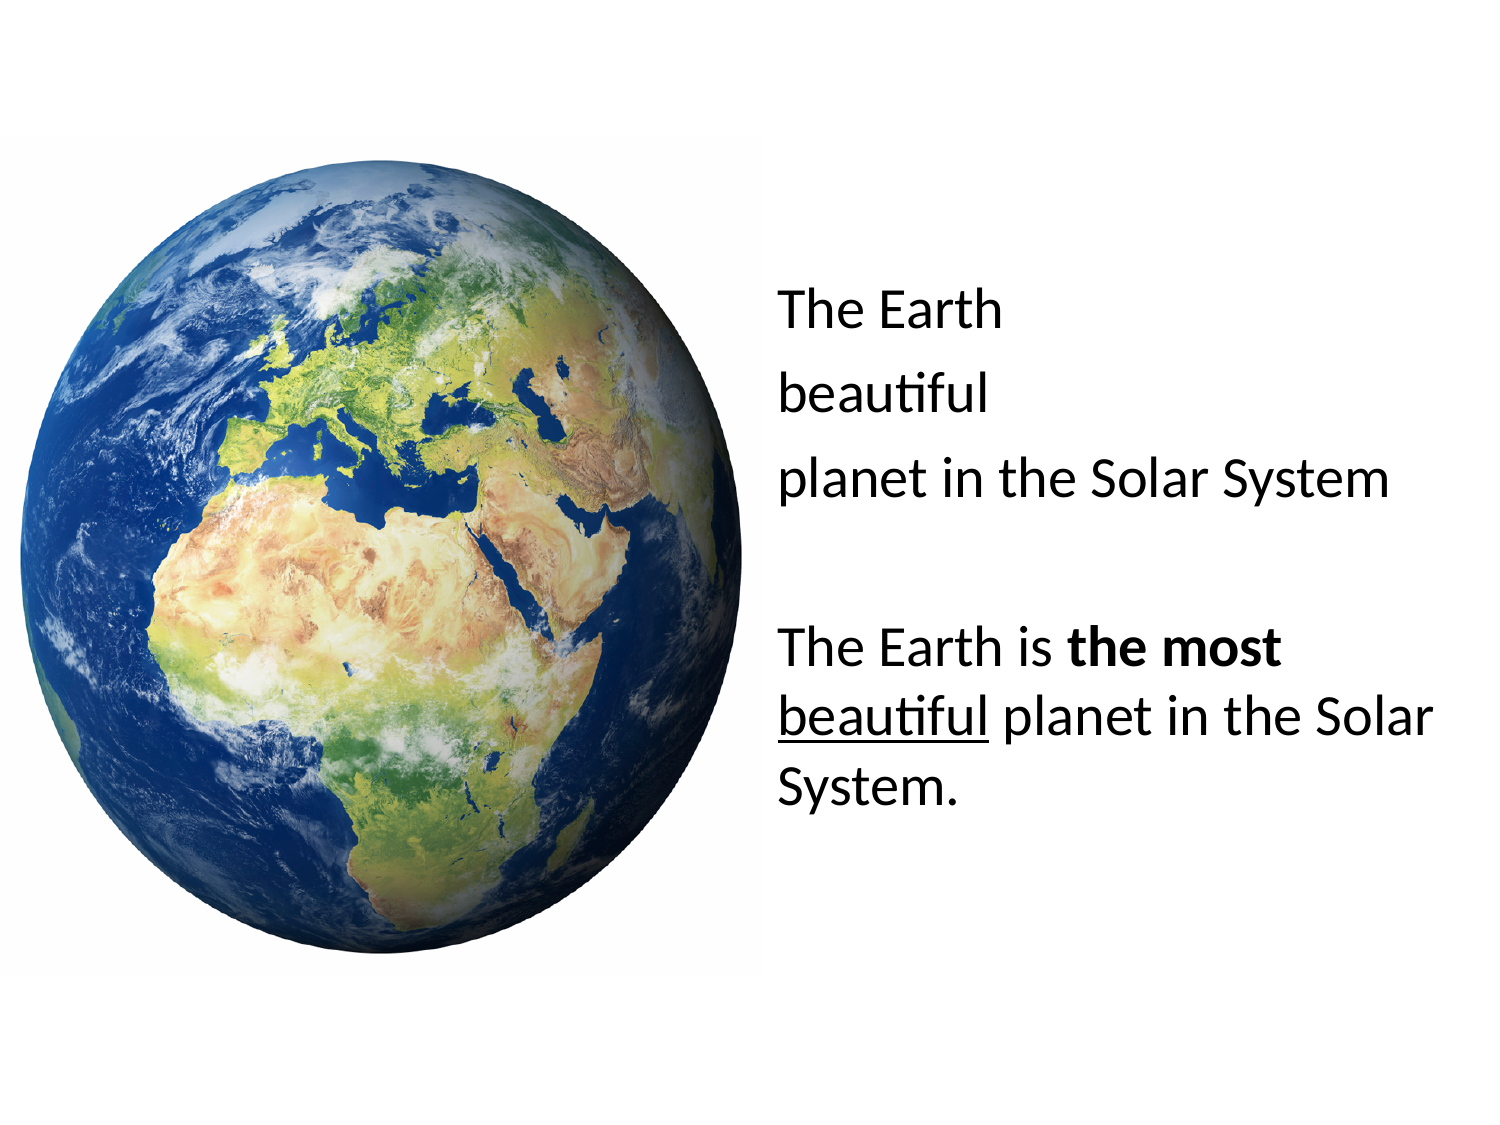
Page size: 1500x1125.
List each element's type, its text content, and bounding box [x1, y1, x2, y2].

picture [0, 137, 762, 976]
list The Earth beautiful planet in the Solar System The Earth is the most beautiful planet in the Solar System. [762, 262, 1483, 1005]
